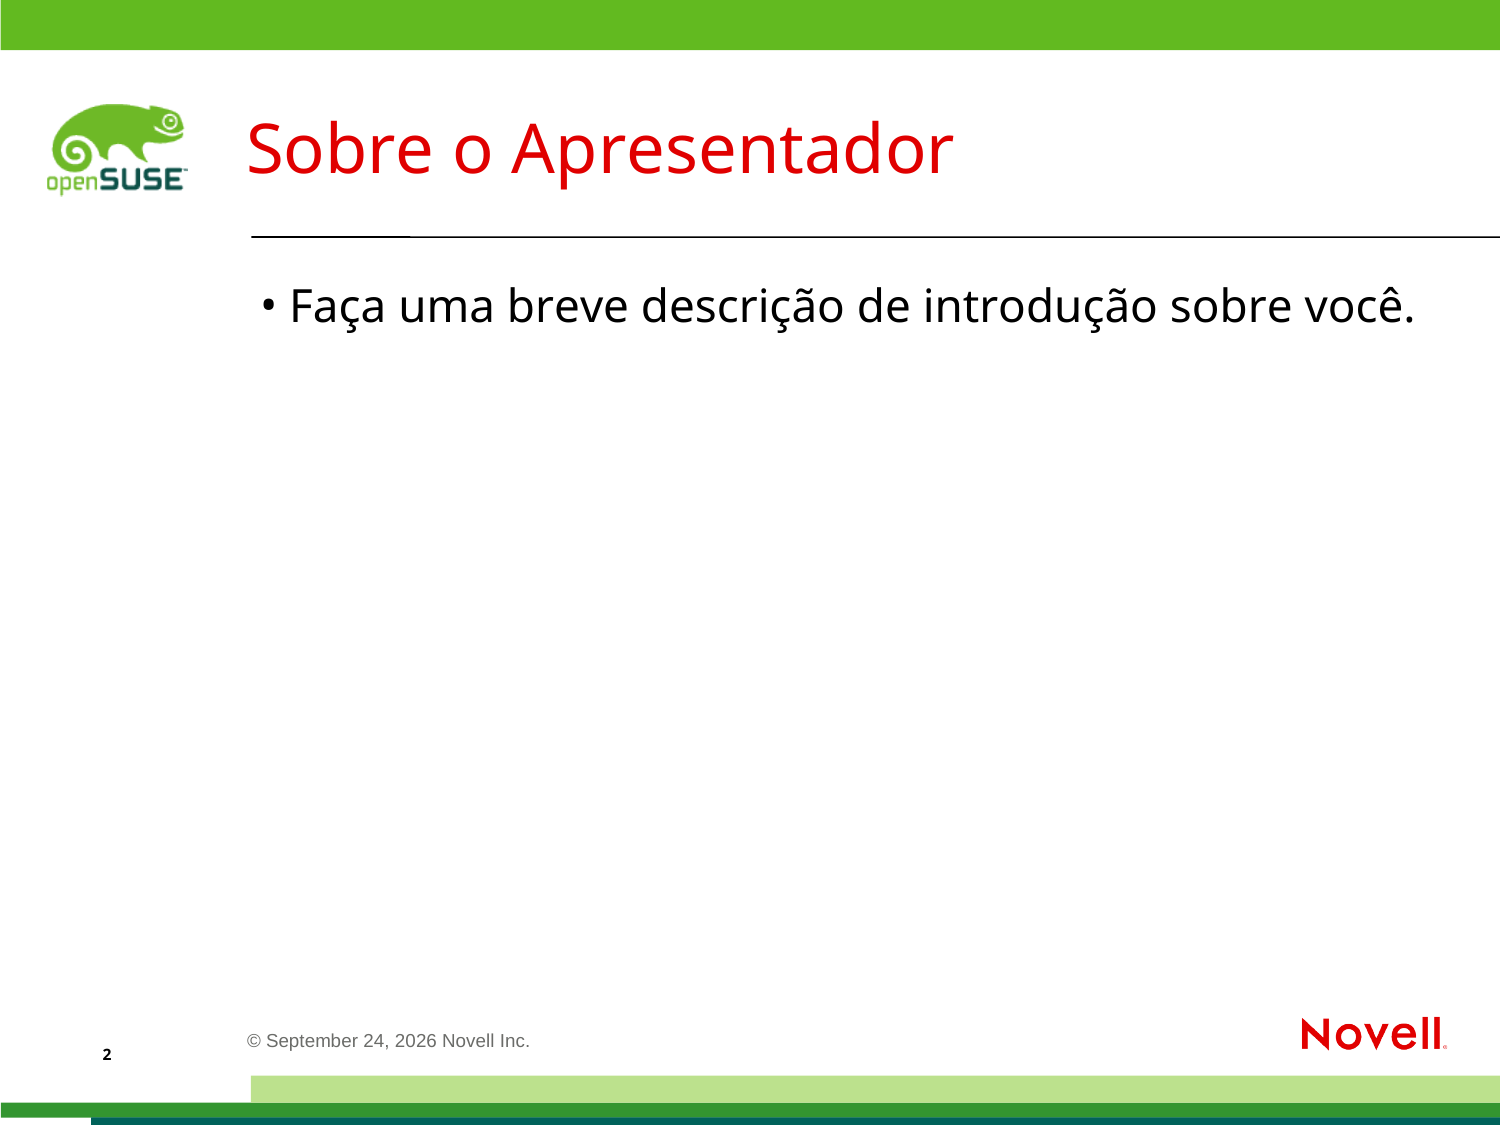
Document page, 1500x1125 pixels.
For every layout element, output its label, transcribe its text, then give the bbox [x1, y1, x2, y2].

list Faça uma breve descrição de introdução sobre você. [245, 267, 1458, 1026]
picture [47, 104, 188, 197]
picture [1295, 1026, 1453, 1056]
title Sobre o Apresentador [246, 60, 1409, 239]
